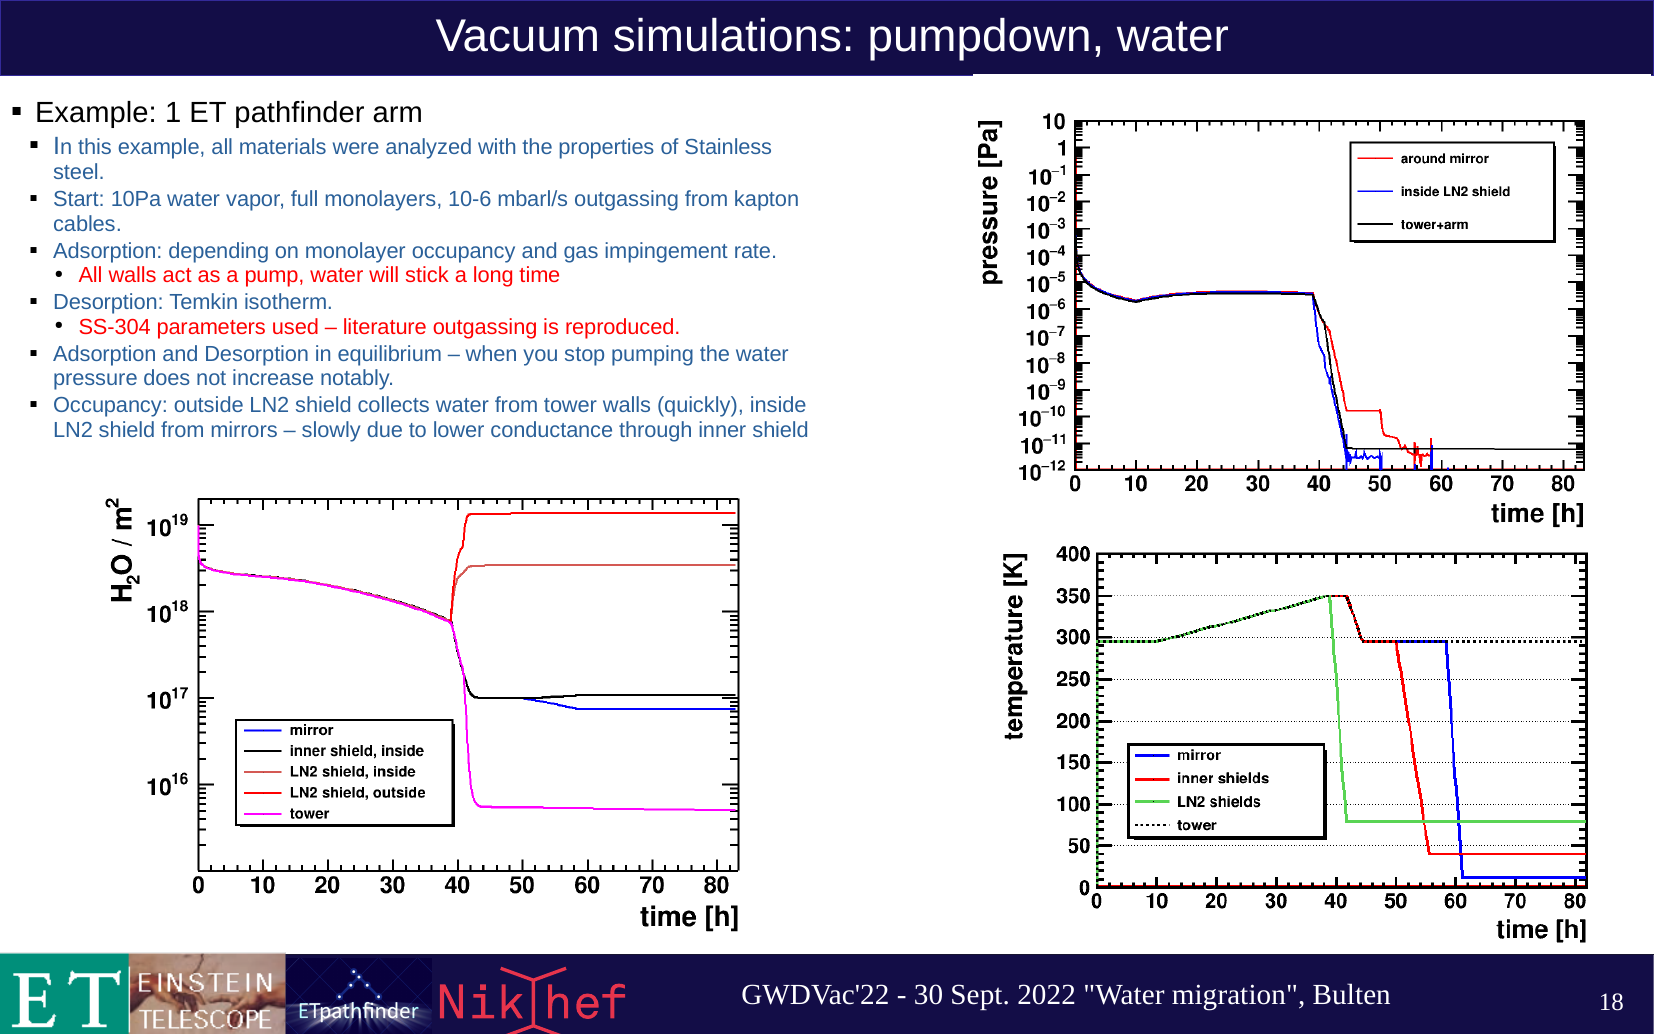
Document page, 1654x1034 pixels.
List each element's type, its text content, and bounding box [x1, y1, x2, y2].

title Vacuum simulations: pumpdown, water [75, 1, 1591, 70]
picture [0, 951, 432, 1034]
picture [973, 74, 1651, 954]
list Example: 1 ET pathfinder arm In this example, all materials were analyzed with the properties of Stainless steel. Start: 10Pa water vapor, full monolayers, 10-6 mbarl/s outgassing from kapton cables. Adsorption: depending on monolayer occupancy and gas impingement rate. All walls act as a pump, water will stick a long time Desorption: Temkin isotherm. SS-304 parameters used – literature outgassing is reproduced. Adsorption and Desorption in equilibrium – when you stop pumping the water pressure does not increase notably. Occupancy: outside LN2 shield collects water from tower walls (quickly), inside LN2 shield from mirrors – slowly due to lower conductance through inner shield [9, 95, 826, 526]
picture [90, 449, 810, 945]
